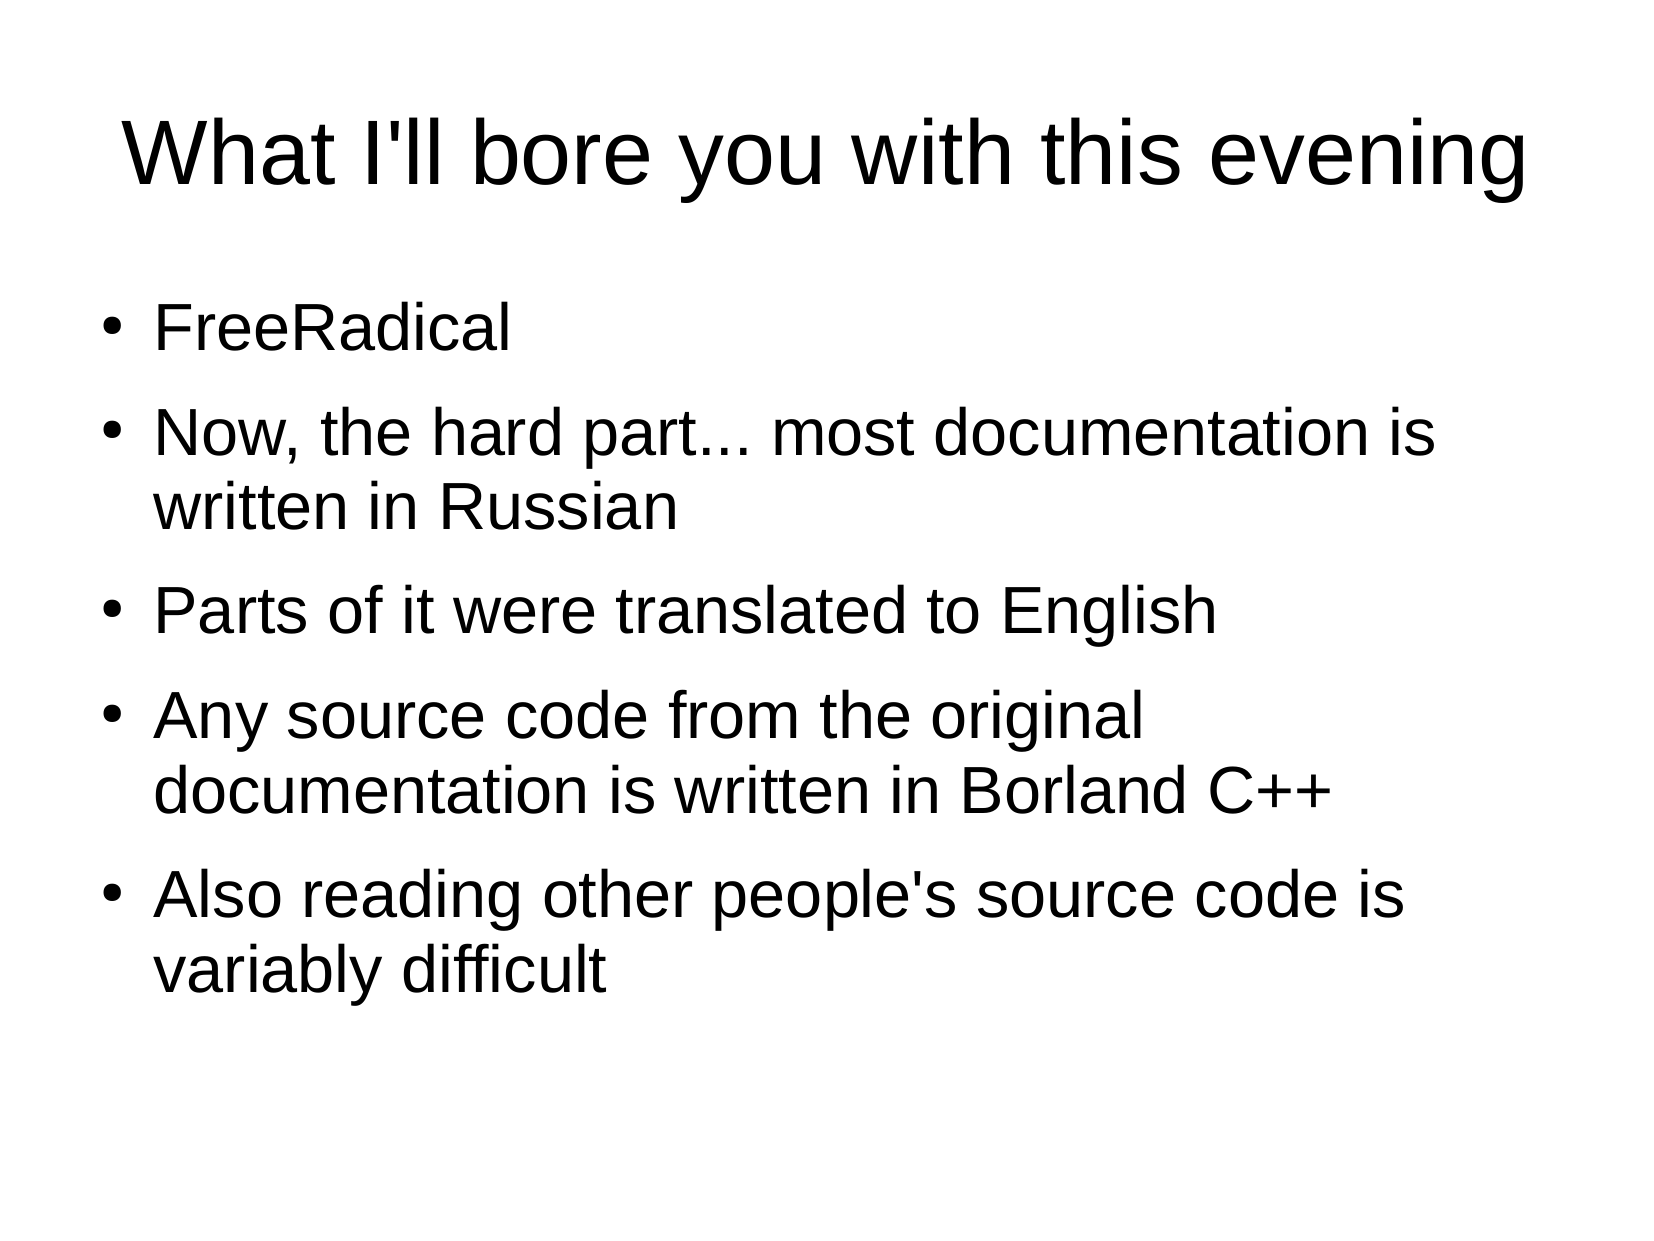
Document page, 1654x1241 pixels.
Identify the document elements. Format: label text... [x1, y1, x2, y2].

list FreeRadical Now, the hard part... most documentation is written in Russian Parts of it were translated to English Any source code from the original documentation is written in Borland C++ Also reading other people's source code is variably difficult [82, 290, 1571, 1010]
title What I'll bore you with this evening [82, 49, 1571, 257]
